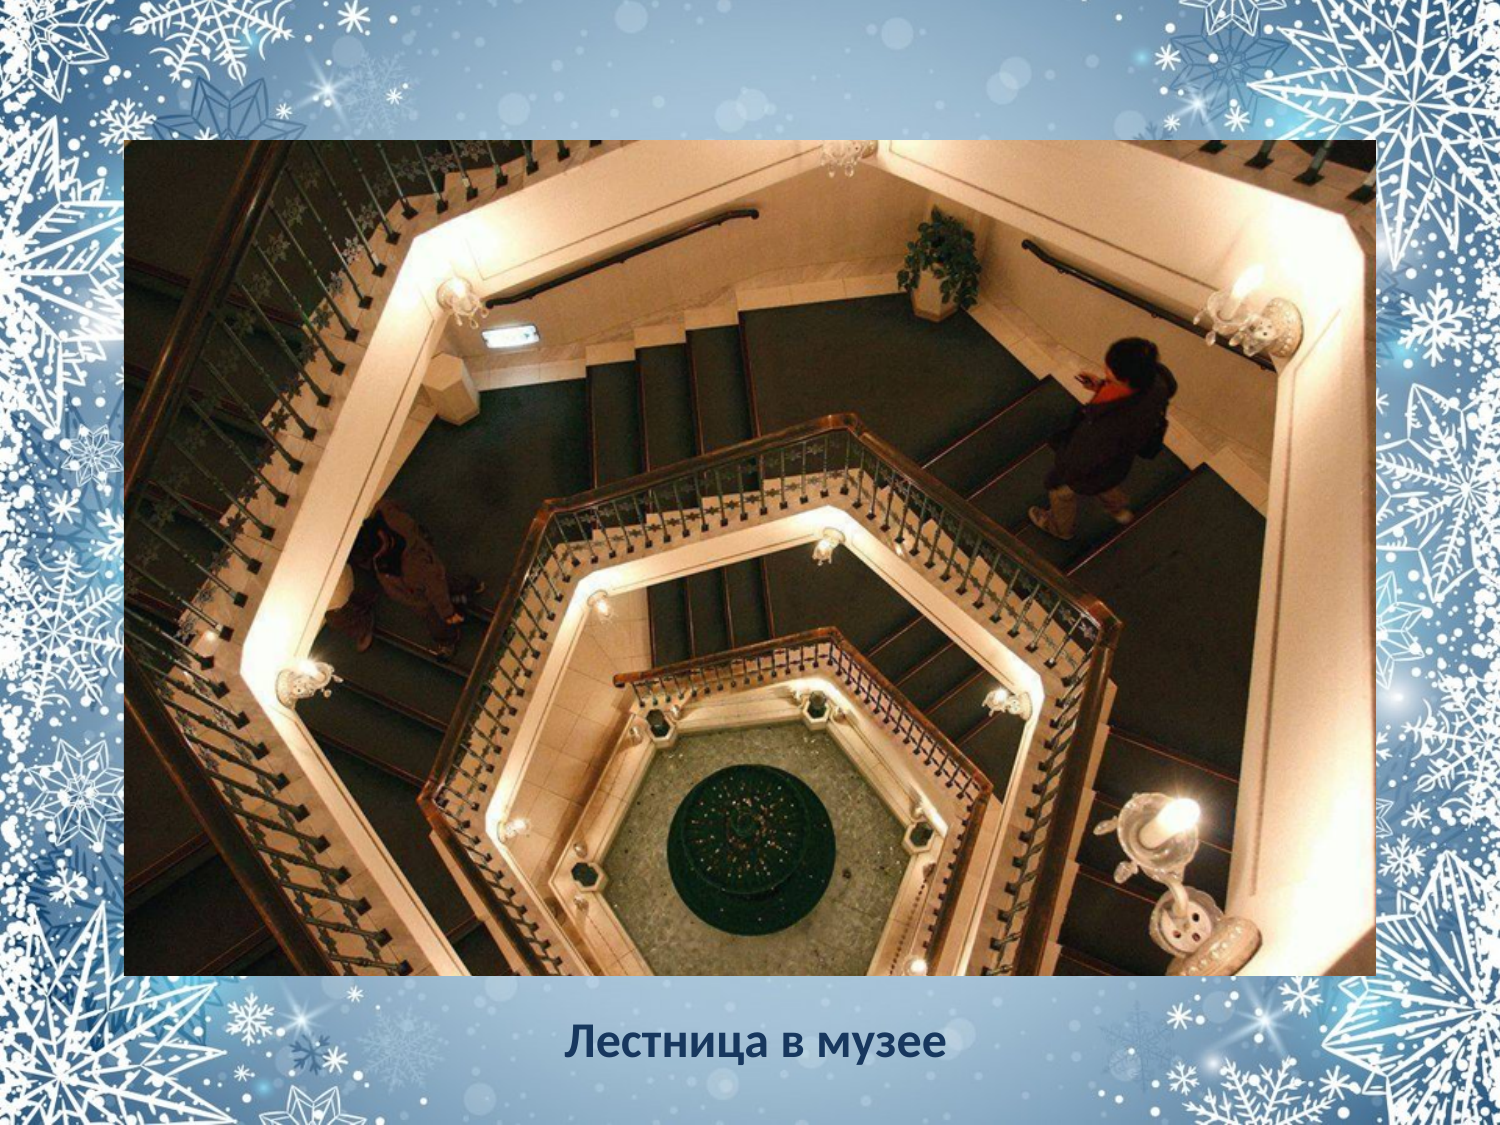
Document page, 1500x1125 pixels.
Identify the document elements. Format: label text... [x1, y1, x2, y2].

text_box Лестница в музее [324, 999, 1188, 1076]
picture [0, 0, 1500, 1125]
